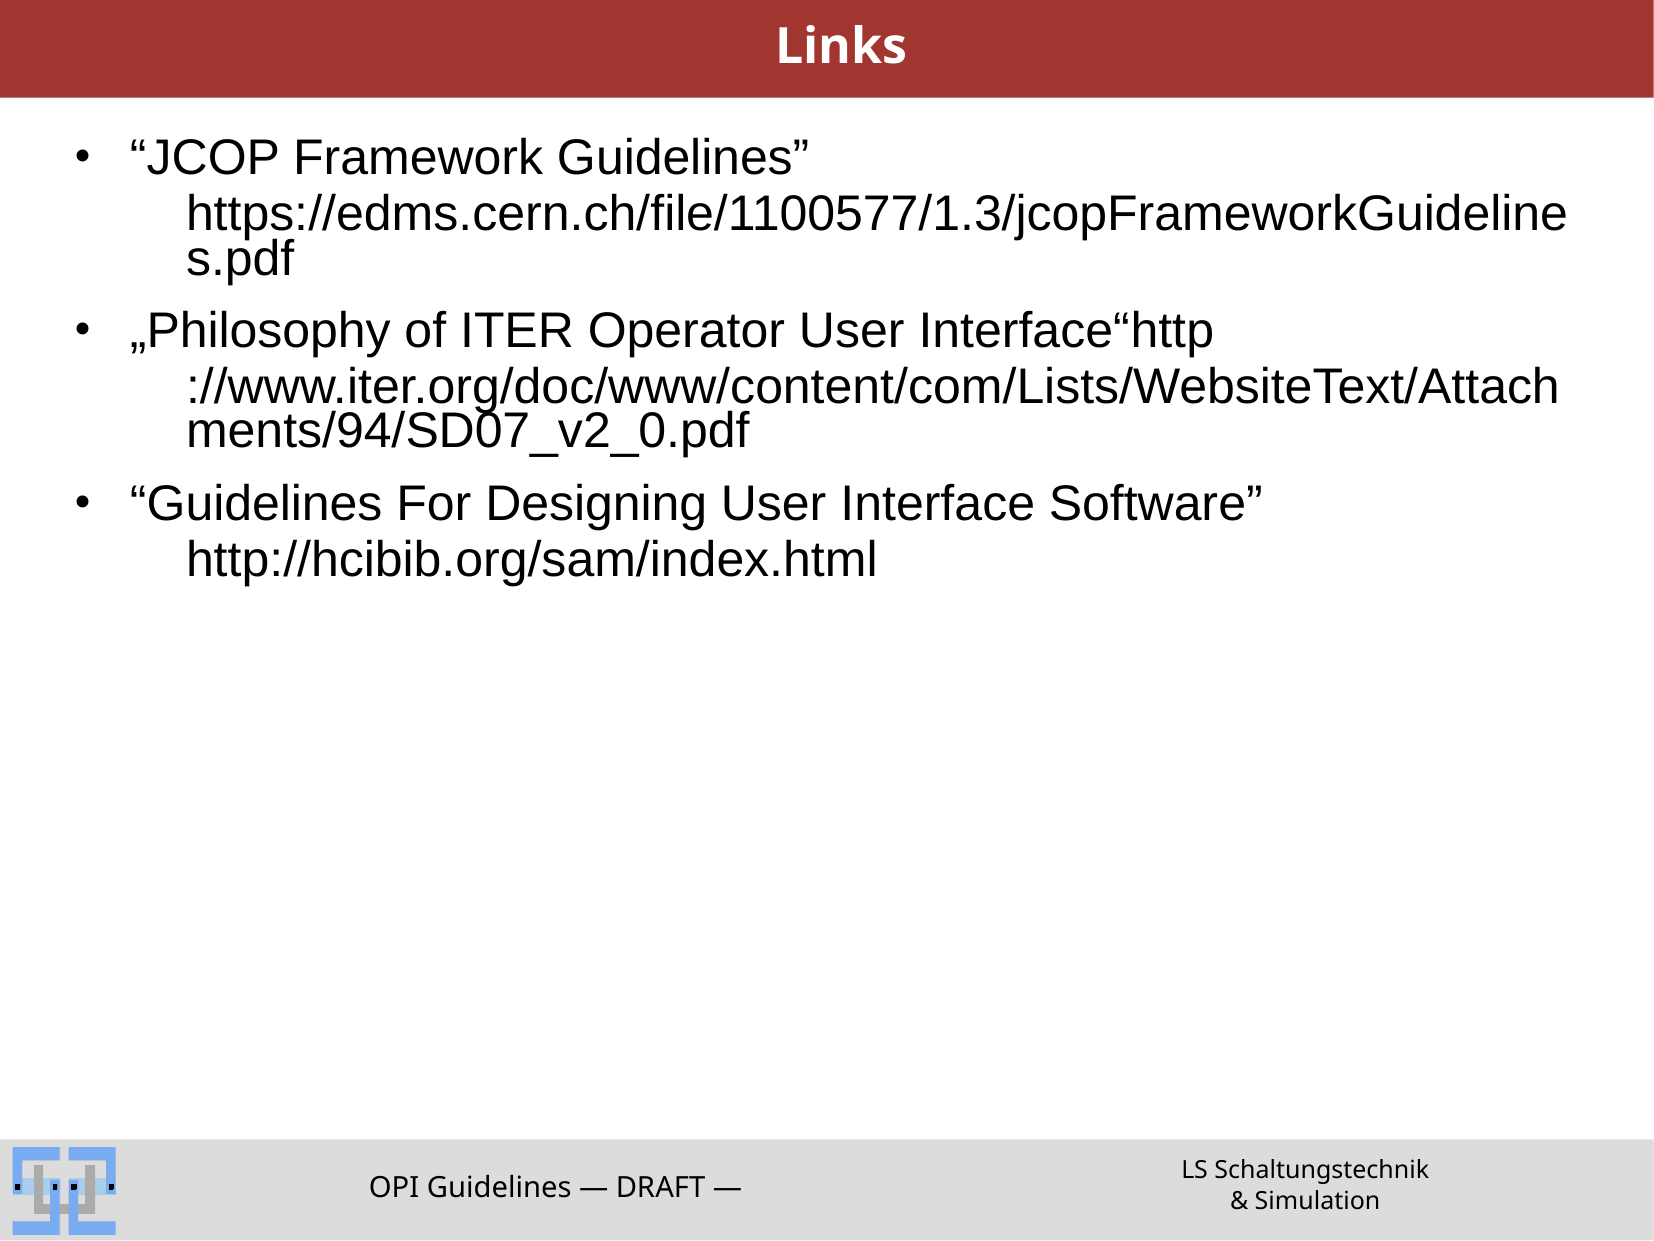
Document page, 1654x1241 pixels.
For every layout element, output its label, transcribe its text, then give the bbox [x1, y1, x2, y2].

list “JCOP Framework Guidelines” https://edms.cern.ch/file/1100577/1.3/jcopFrameworkGuidelines.pdf „Philosophy of ITER Operator User Interface“http://www.iter.org/doc/www/content/com/Lists/WebsiteText/Attachments/94/SD07_v2_0.pdf “Guidelines For Designing User Interface Software” http://hcibib.org/sam/index.html [73, 130, 1579, 949]
text_box OPI Guidelines — DRAFT — [368, 1167, 1122, 1211]
title Links [97, 6, 1586, 81]
